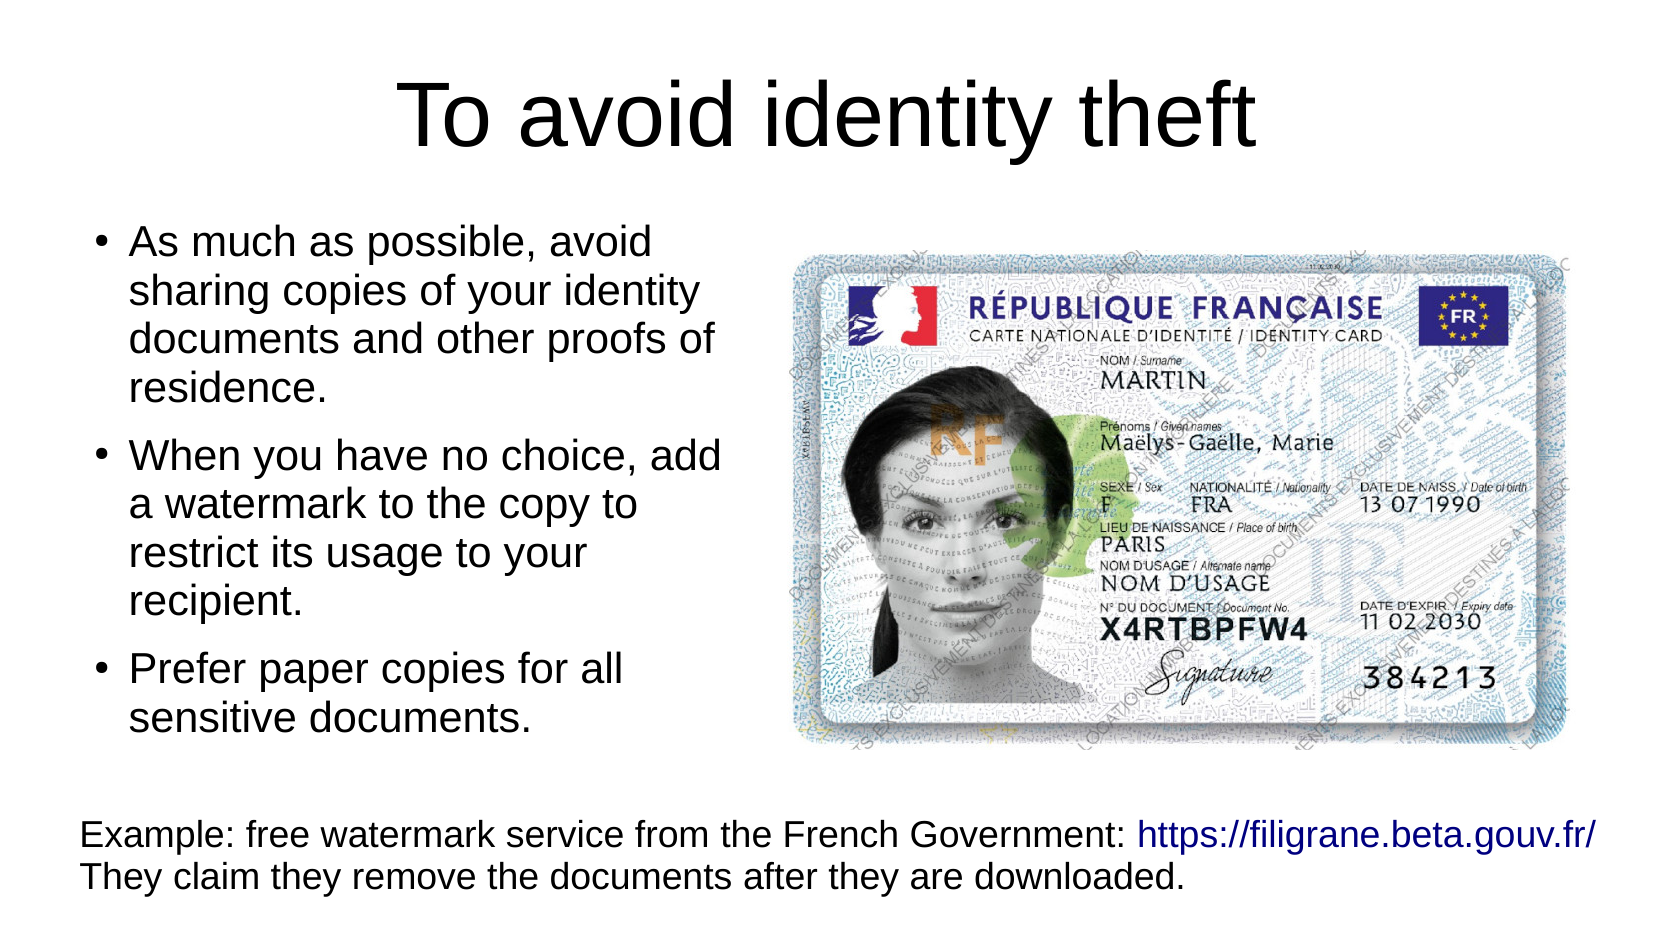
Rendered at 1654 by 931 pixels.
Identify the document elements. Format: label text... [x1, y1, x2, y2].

text_box Example: free watermark service from the French Government: https://filigrane.beta.gouv.fr/ They claim they remove the documents after they are downloaded. [64, 805, 1613, 905]
picture [787, 250, 1576, 751]
title To avoid identity theft [82, 37, 1571, 193]
list As much as possible, avoid sharing copies of your identity documents and other proofs of residence. When you have no choice, add a watermark to the copy to restrict its usage to your recipient. Prefer paper copies for all sensitive documents. [82, 217, 751, 758]
